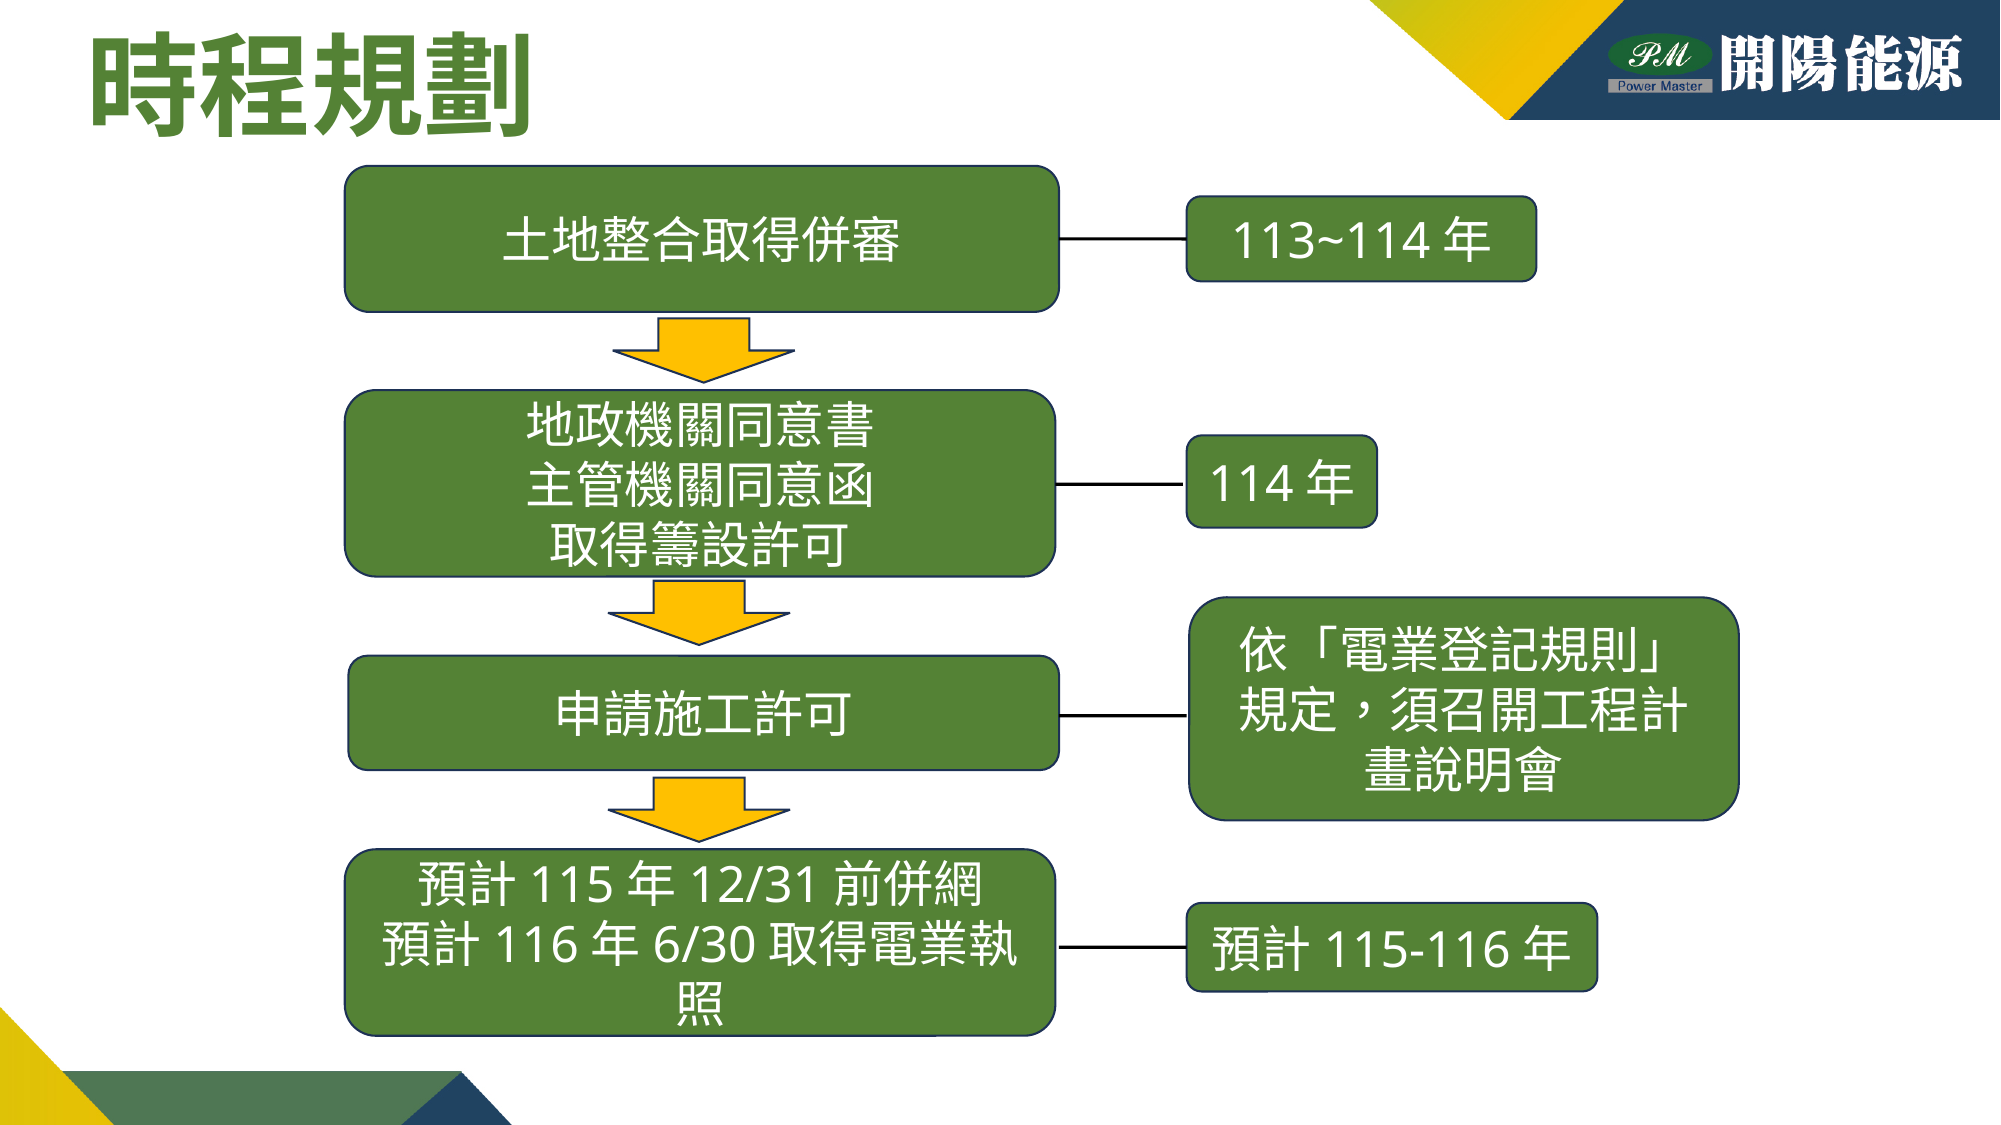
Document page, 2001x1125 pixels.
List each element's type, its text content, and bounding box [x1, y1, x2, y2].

text_box 地政機關同意書 主管機關同意函 取得籌設許可 [344, 390, 1056, 577]
text_box [608, 777, 791, 842]
text_box [608, 580, 791, 646]
text_box [612, 318, 795, 383]
text_box 時程規劃 [0, 22, 700, 142]
picture [0, 0, 2000, 1125]
text_box 申請施工許可 [348, 655, 1060, 771]
text_box 114年 [1186, 435, 1378, 528]
text_box 預計115年12/31前併網 預計116年6/30取得電業執照 [344, 849, 1056, 1036]
text_box 依「電業登記規則」 規定，須召開工程計畫說明會 [1189, 597, 1739, 821]
text_box 土地整合取得併審 [344, 165, 1060, 312]
text_box 預計115-116年 [1186, 902, 1598, 992]
text_box 113~114年 [1186, 196, 1537, 282]
